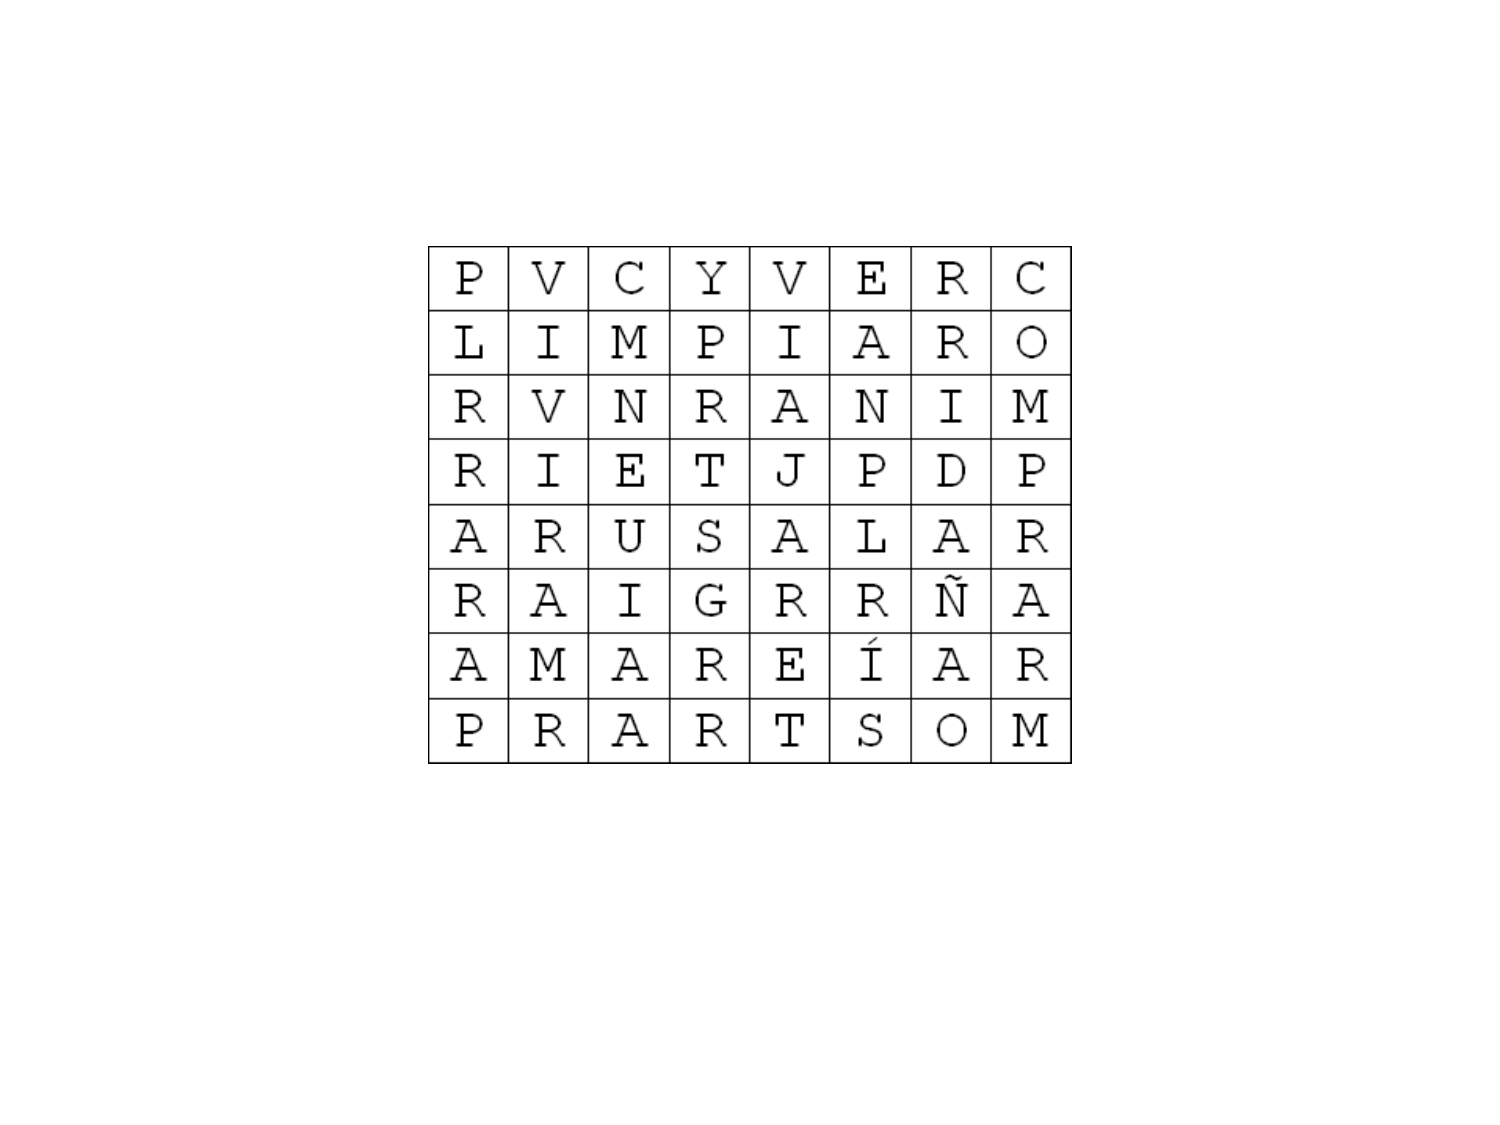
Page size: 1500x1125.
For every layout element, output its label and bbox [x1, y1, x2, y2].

picture [428, 246, 1072, 764]
